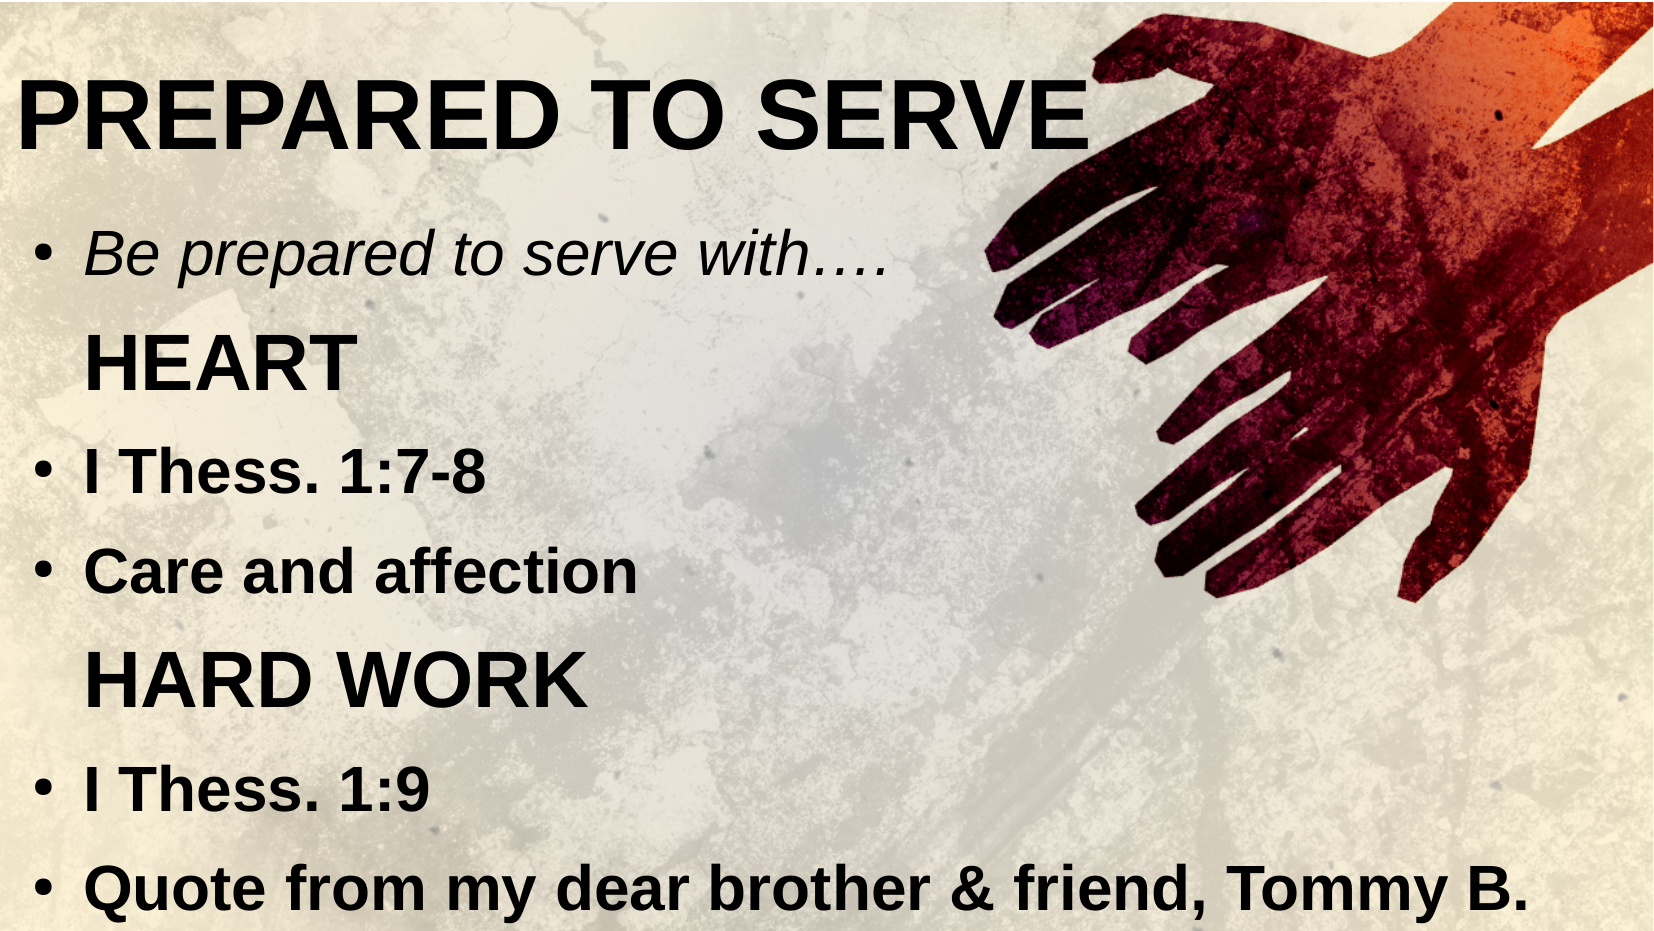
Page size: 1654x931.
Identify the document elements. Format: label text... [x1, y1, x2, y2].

picture [0, 2, 1654, 931]
list Be prepared to serve with…. HEART I Thess. 1:7-8 Care and affection HARD WORK I Thess. 1:9 Quote from my dear brother & friend, Tommy B. [15, 217, 1636, 931]
title PREPARED TO SERVE [15, 37, 1571, 193]
